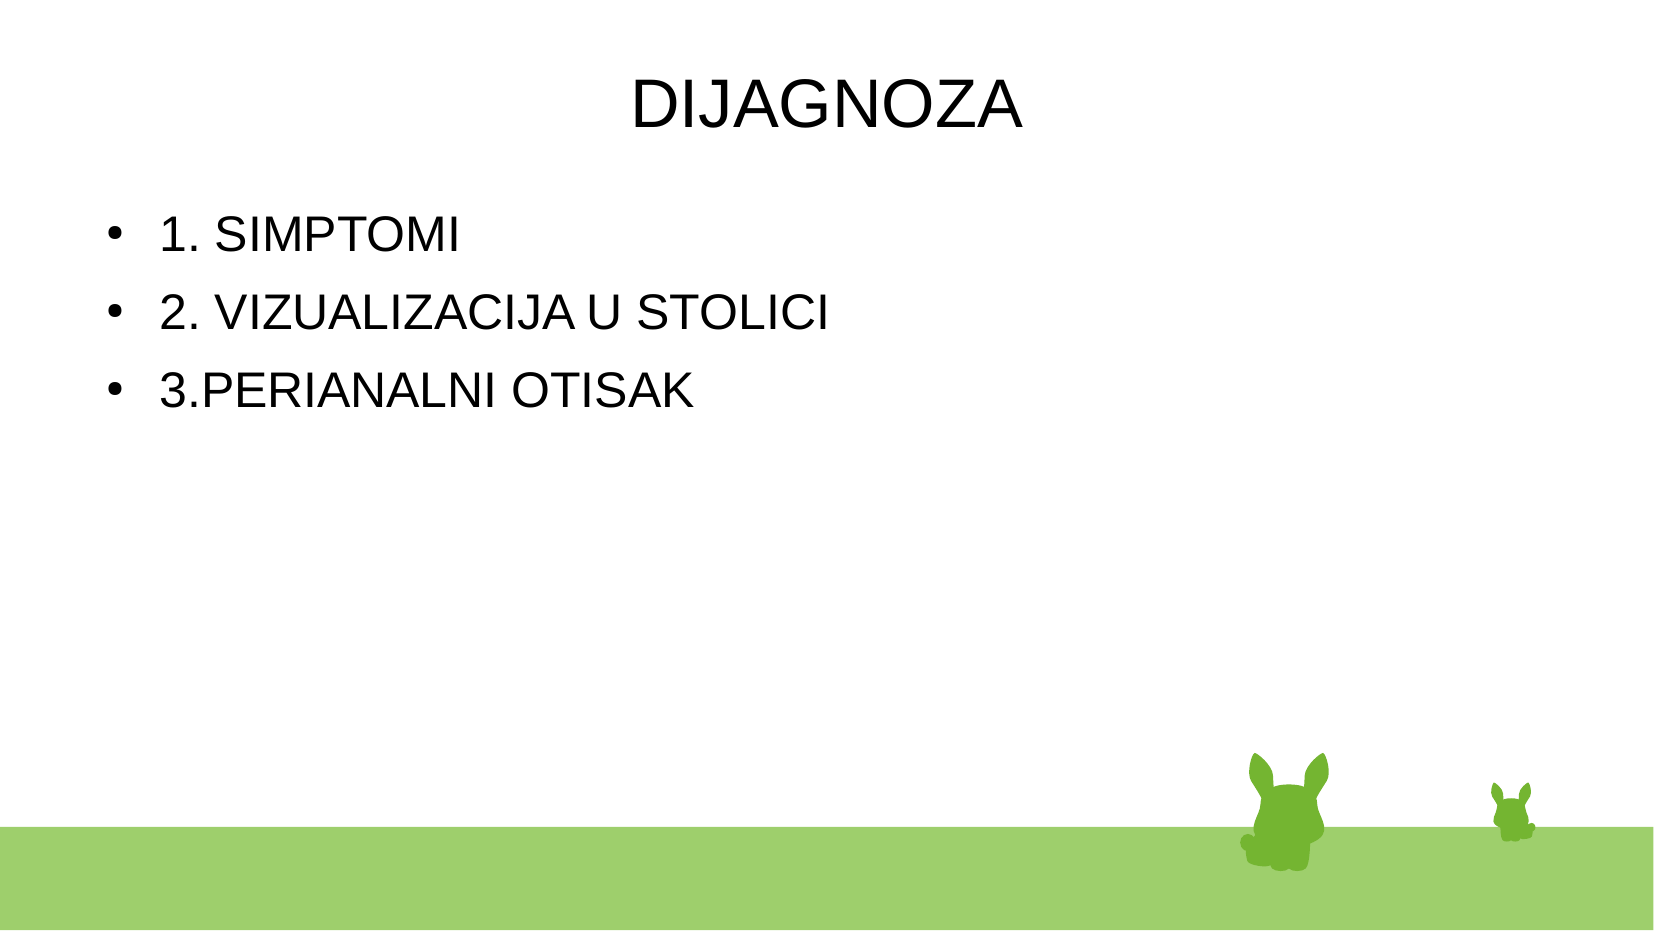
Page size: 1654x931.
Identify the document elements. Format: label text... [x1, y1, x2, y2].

title DIJAGNOZA [88, 29, 1565, 178]
list 1. SIMPTOMI 2. VIZUALIZACIJA U STOLICI 3.PERIANALNI OTISAK [88, 206, 1565, 739]
